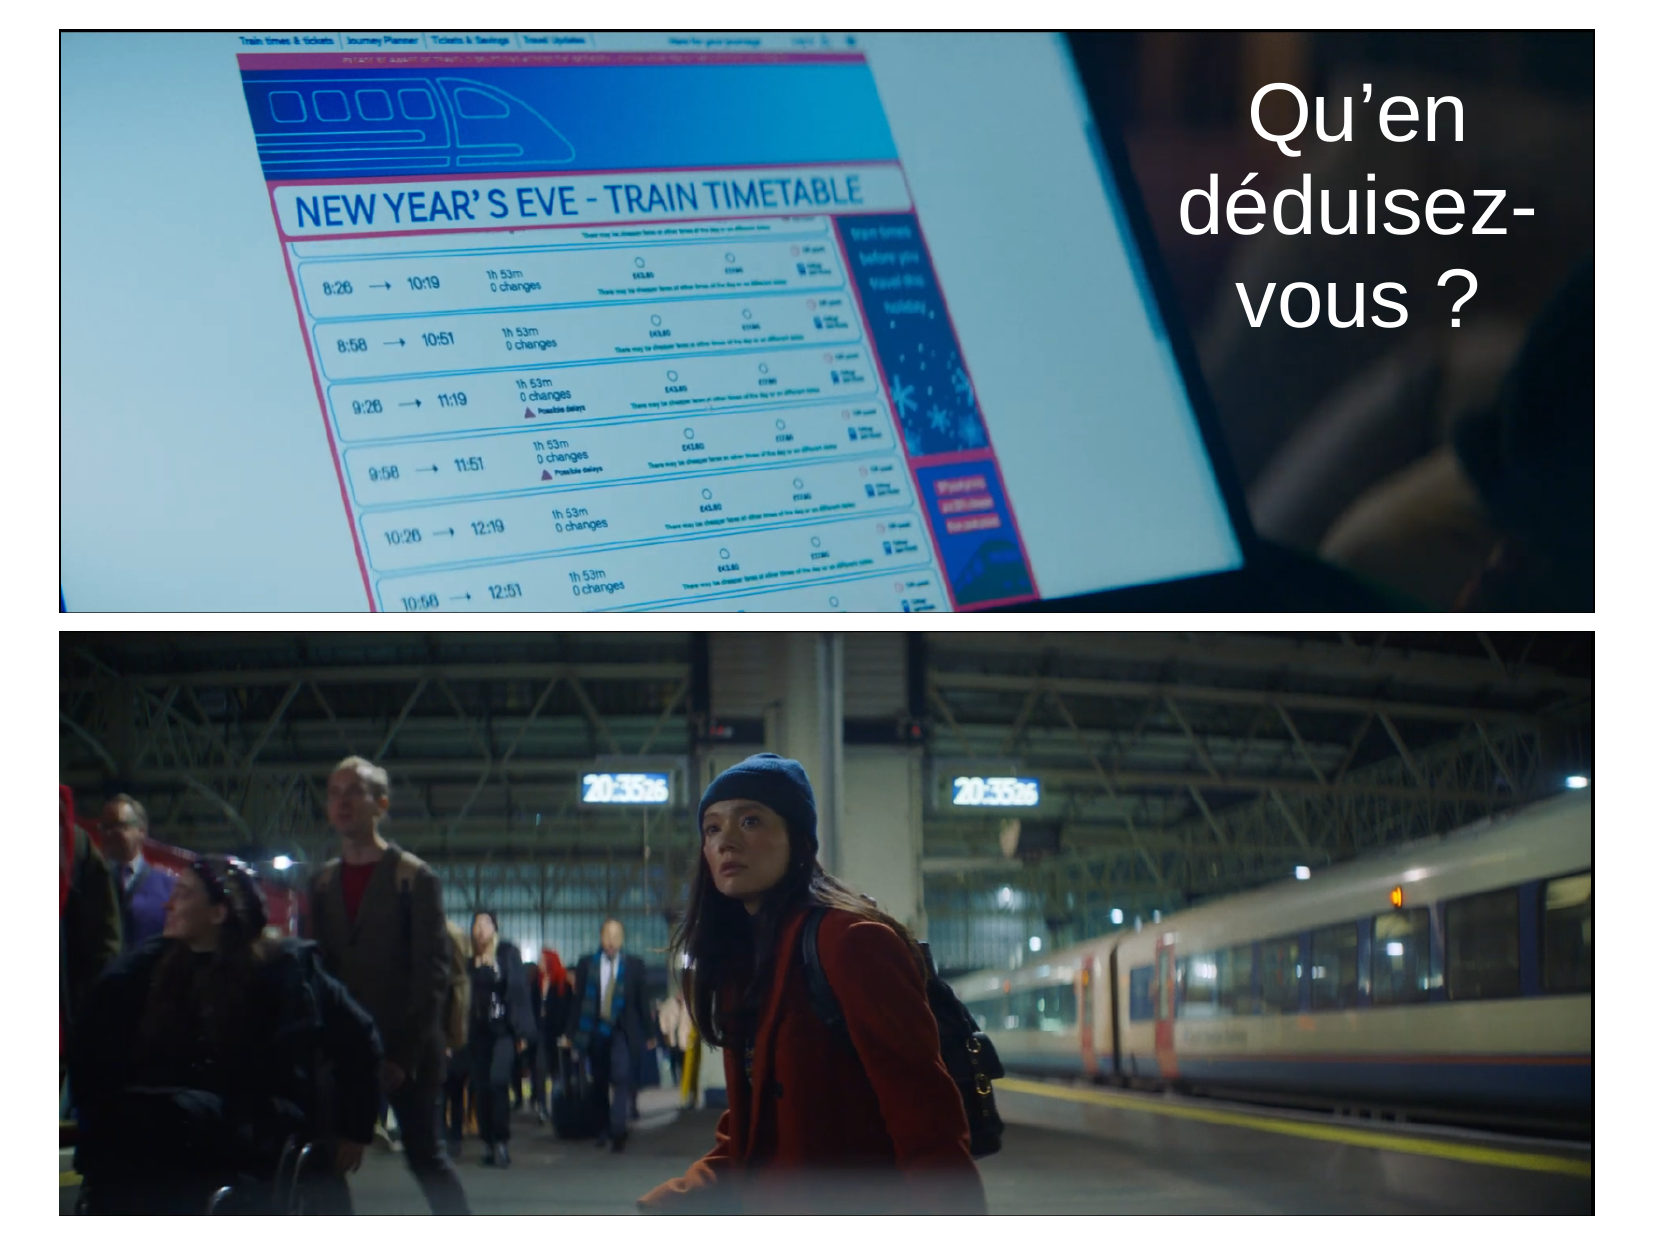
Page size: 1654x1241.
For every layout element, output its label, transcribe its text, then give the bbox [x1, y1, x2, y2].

picture [59, 631, 1595, 1216]
text_box Qu’en déduisez-vous ? [1122, 59, 1595, 355]
picture [59, 29, 1595, 613]
